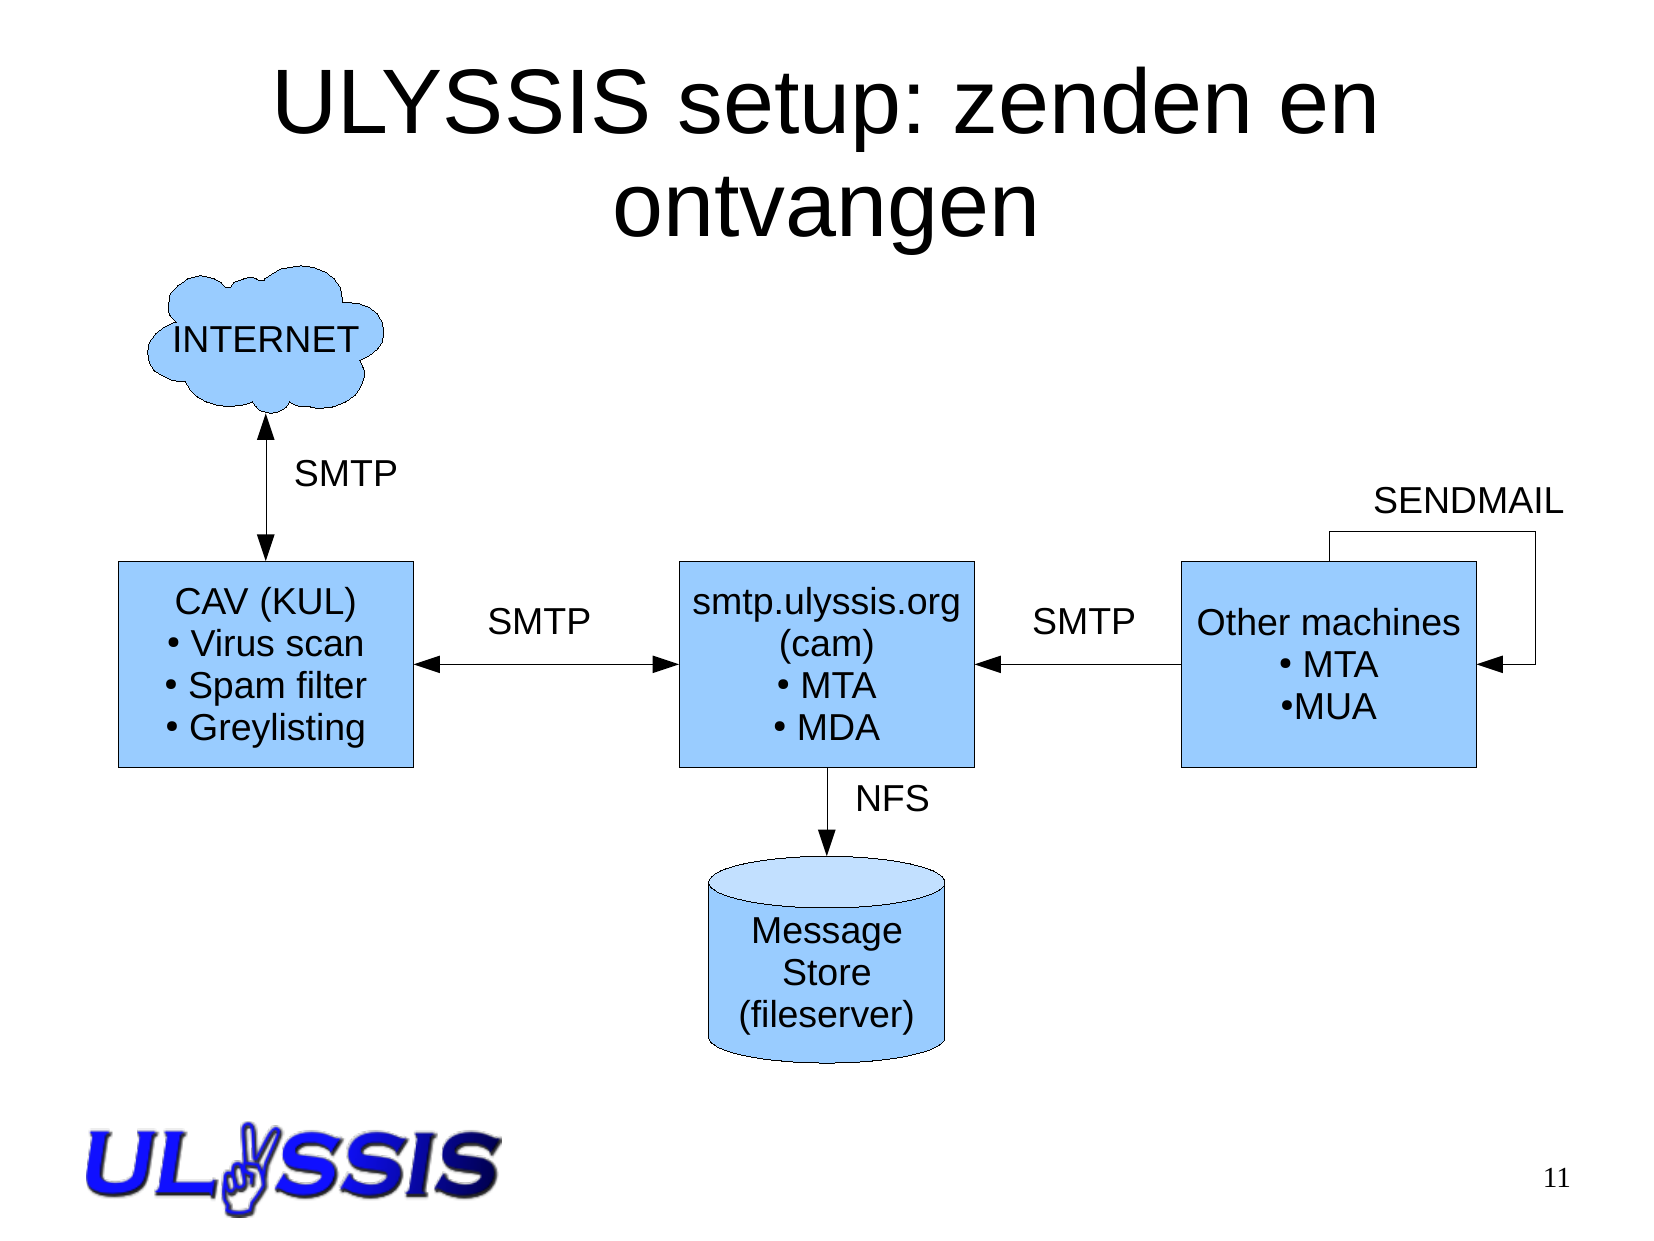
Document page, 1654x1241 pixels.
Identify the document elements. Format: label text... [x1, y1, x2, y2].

text_box SMTP [1017, 592, 1152, 650]
text_box INTERNET [147, 265, 384, 414]
picture [86, 1121, 502, 1218]
text_box smtp.ulyssis.org (cam) MTA MDA [679, 561, 975, 768]
text_box CAV (KUL) Virus scan Spam filter Greylisting [118, 561, 414, 768]
title ULYSSIS setup: zenden en ontvangen [82, 50, 1571, 256]
text_box SENDMAIL [1358, 472, 1580, 530]
text_box SMTP [279, 445, 414, 532]
text_box SMTP [472, 592, 607, 680]
text_box Other machines MTA MUA [1181, 561, 1477, 768]
text_box NFS [840, 769, 945, 827]
text_box Message Store (fileserver) [708, 884, 945, 1064]
